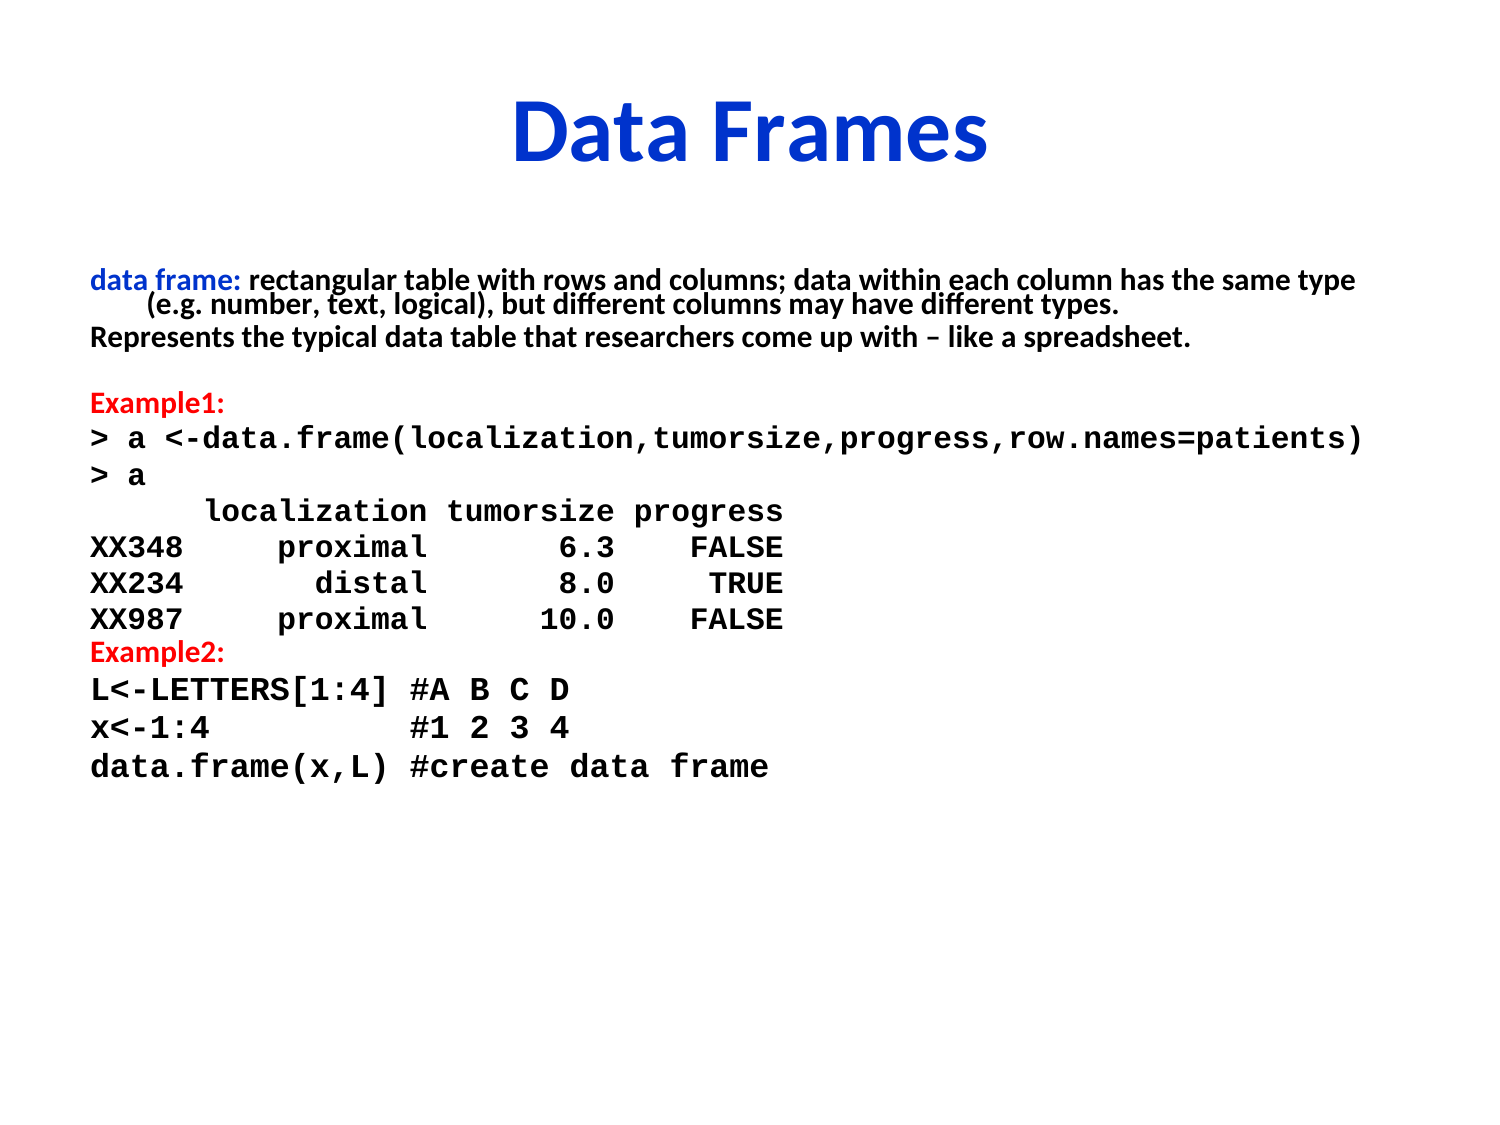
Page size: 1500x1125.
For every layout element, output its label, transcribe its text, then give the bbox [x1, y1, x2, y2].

title Data Frames [75, 45, 1426, 233]
list data frame: rectangular table with rows and columns; data within each column has the same type (e.g. number, text, logical), but different columns may have different types. Represents the typical data table that researchers come up with – like a spreadsheet. Example1: > a <-data.frame(localization,tumorsize,progress,row.names=patients) > a localization tumorsize progress XX348 proximal 6.3 FALSE XX234 distal 8.0 TRUE XX987 proximal 10.0 FALSE Example2: L<-LETTERS[1:4] #A B C D x<-1:4 #1 2 3 4 data.frame(x,L) #create data frame [75, 262, 1426, 1006]
